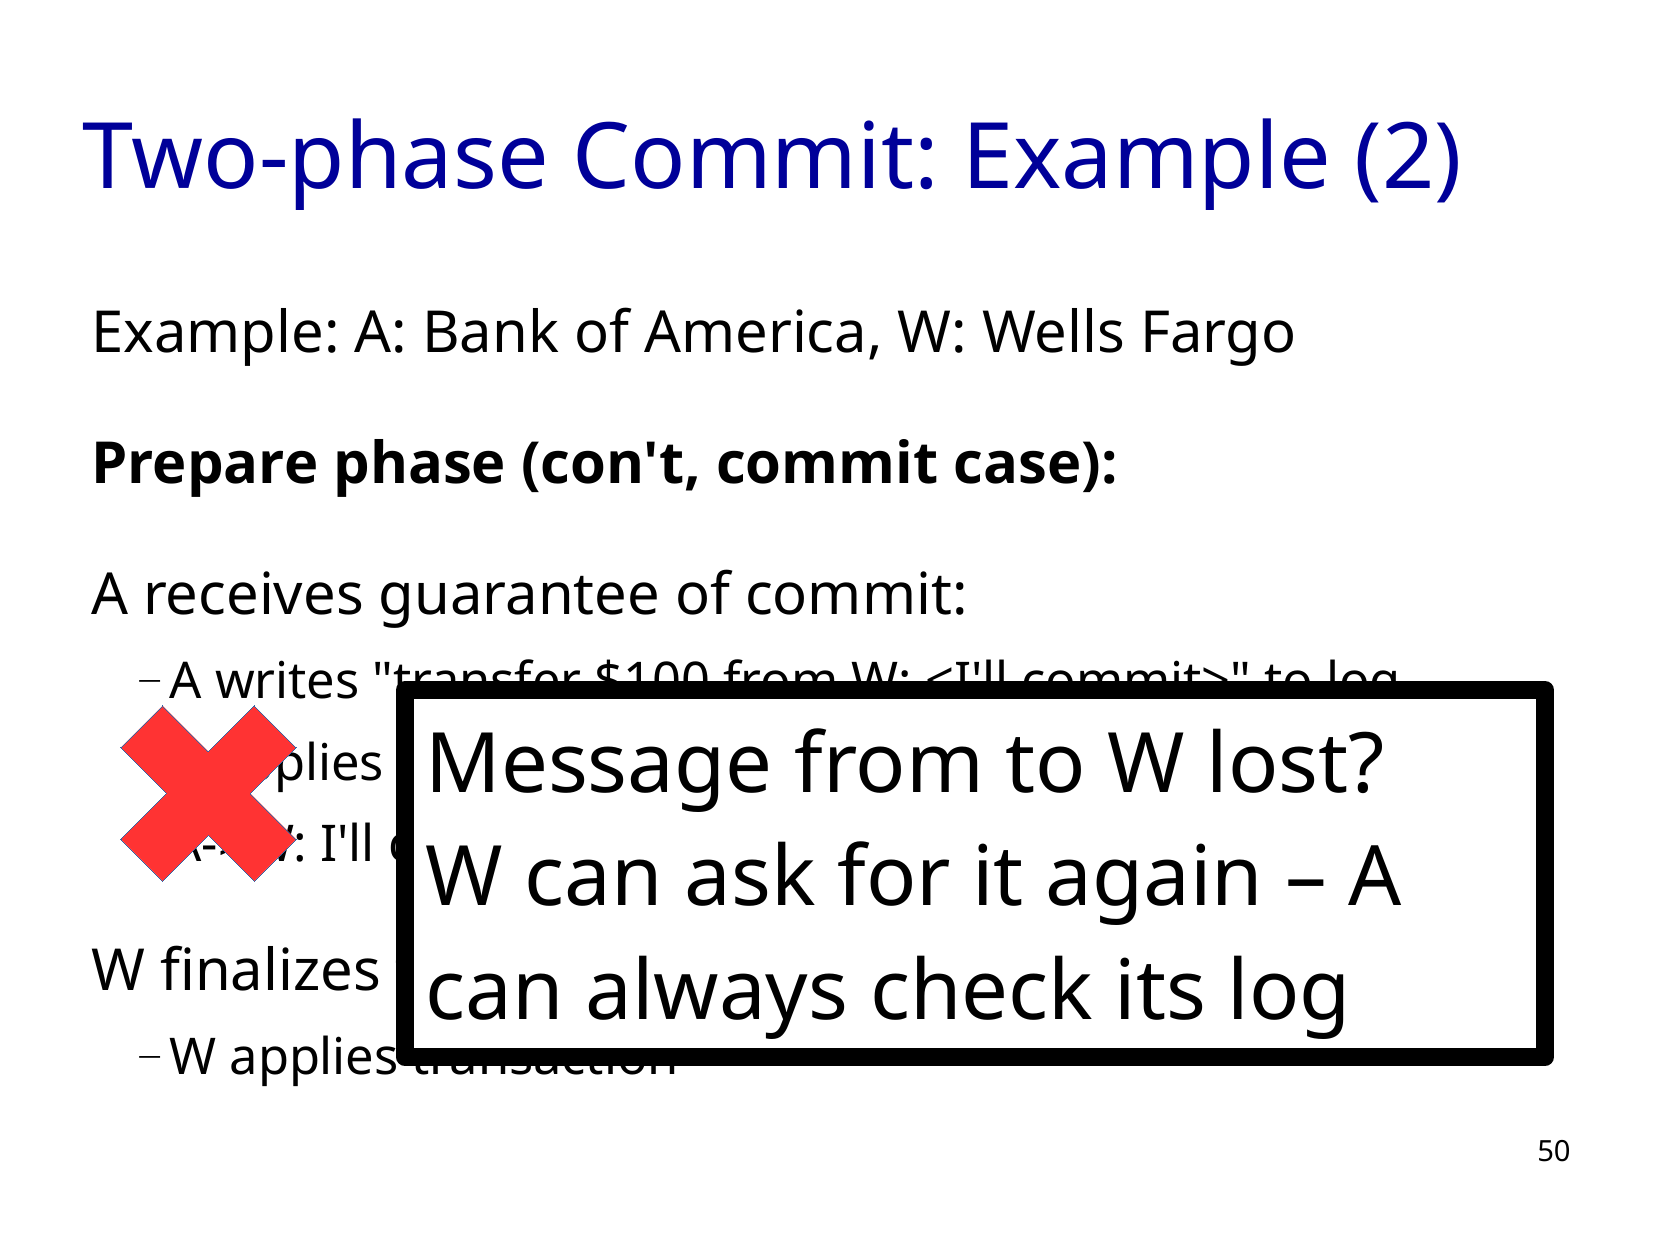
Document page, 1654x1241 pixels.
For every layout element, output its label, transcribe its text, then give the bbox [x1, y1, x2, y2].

text_box Message from to W lost? W can ask for it again – A can always check its log [405, 690, 1546, 1006]
text_box [120, 705, 297, 882]
title Two-phase Commit: Example (2) [82, 49, 1571, 257]
list Example: A: Bank of America, W: Wells Fargo Prepare phase (con't, commit case): A receives guarantee of commit: A writes "transfer $100 from W; <I'll commit>" to log A applies transaction A->W: I'll commit, too W finalizes transaction: W applies transaction [60, 290, 1571, 1096]
